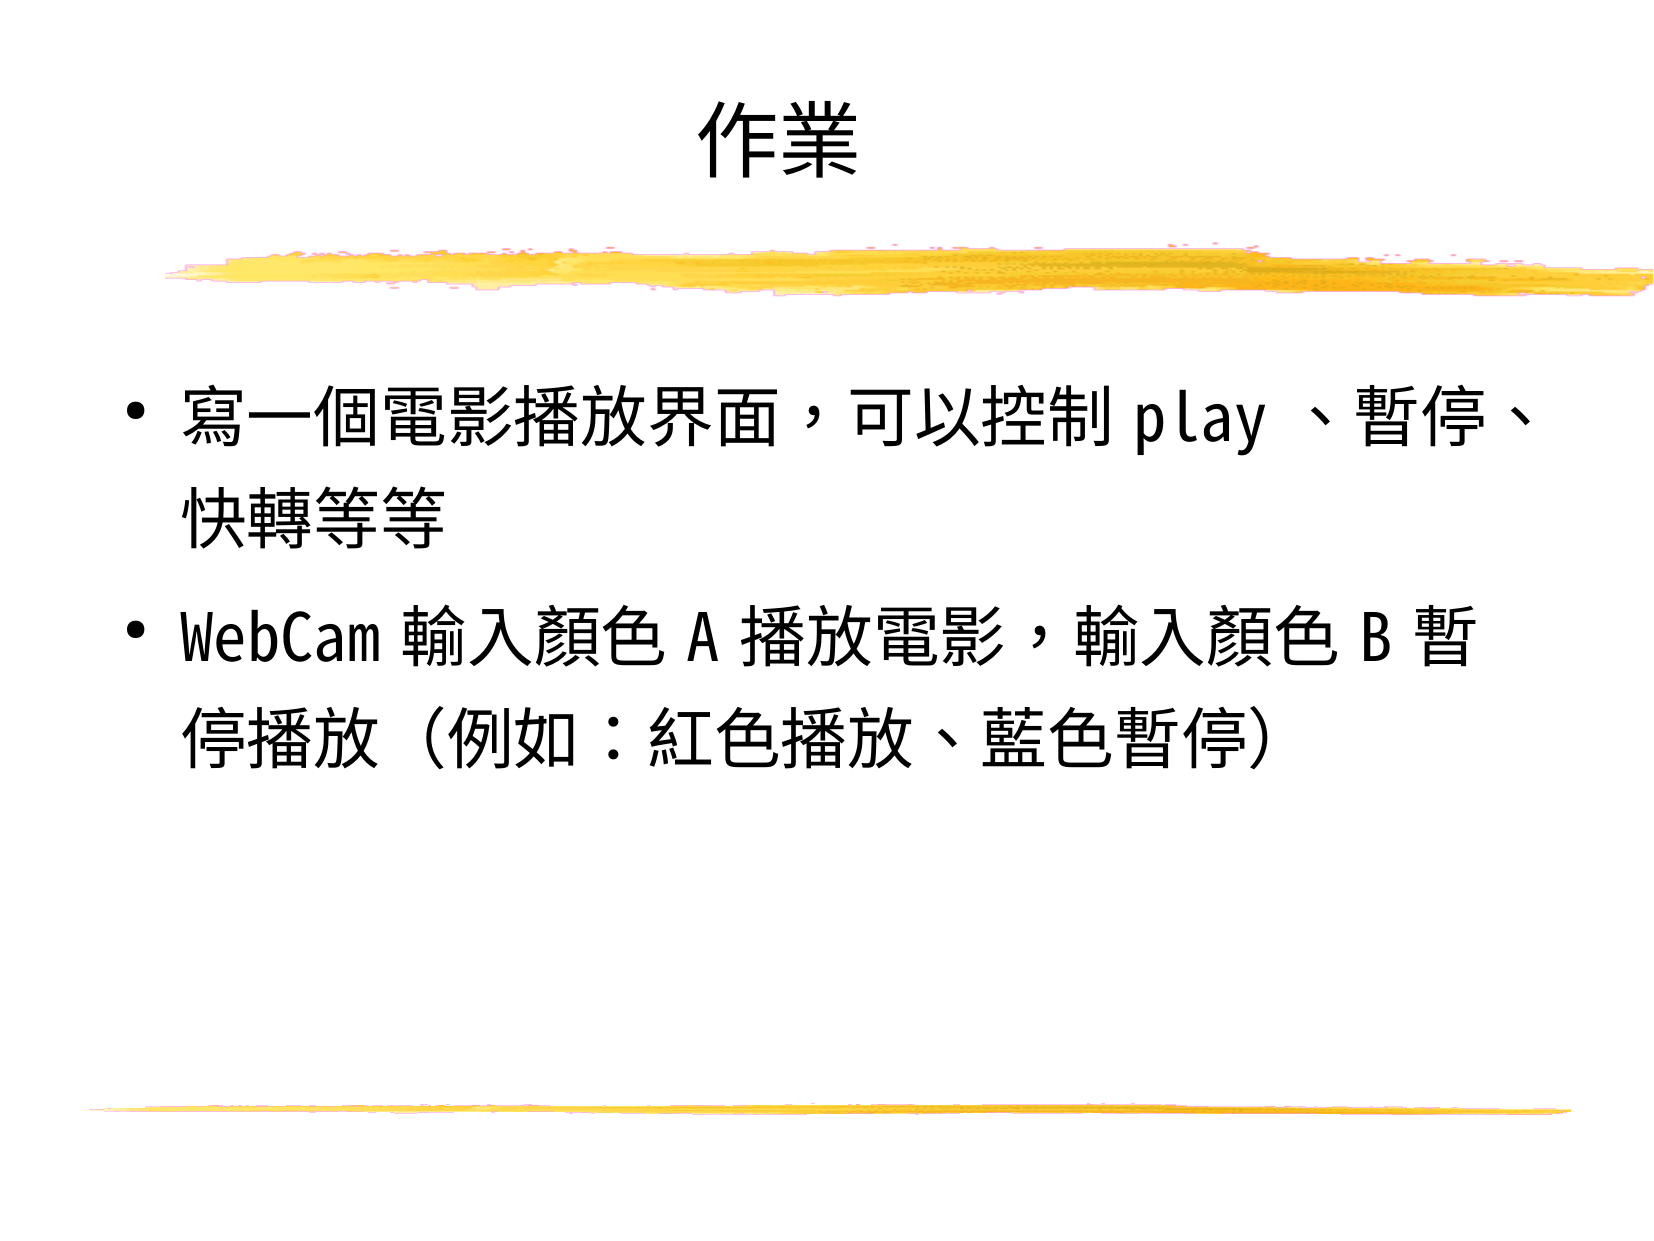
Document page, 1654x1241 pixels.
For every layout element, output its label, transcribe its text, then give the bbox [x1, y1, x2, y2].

list 寫一個電影播放界面，可以控制play、暫停、快轉等等 WebCam輸入顏色A播放電影，輸入顏色B暫停播放（例如：紅色播放、藍色暫停） [124, 358, 1530, 1103]
picture [165, 237, 1654, 308]
title 作業 [76, 28, 1482, 235]
picture [82, 1102, 1571, 1117]
